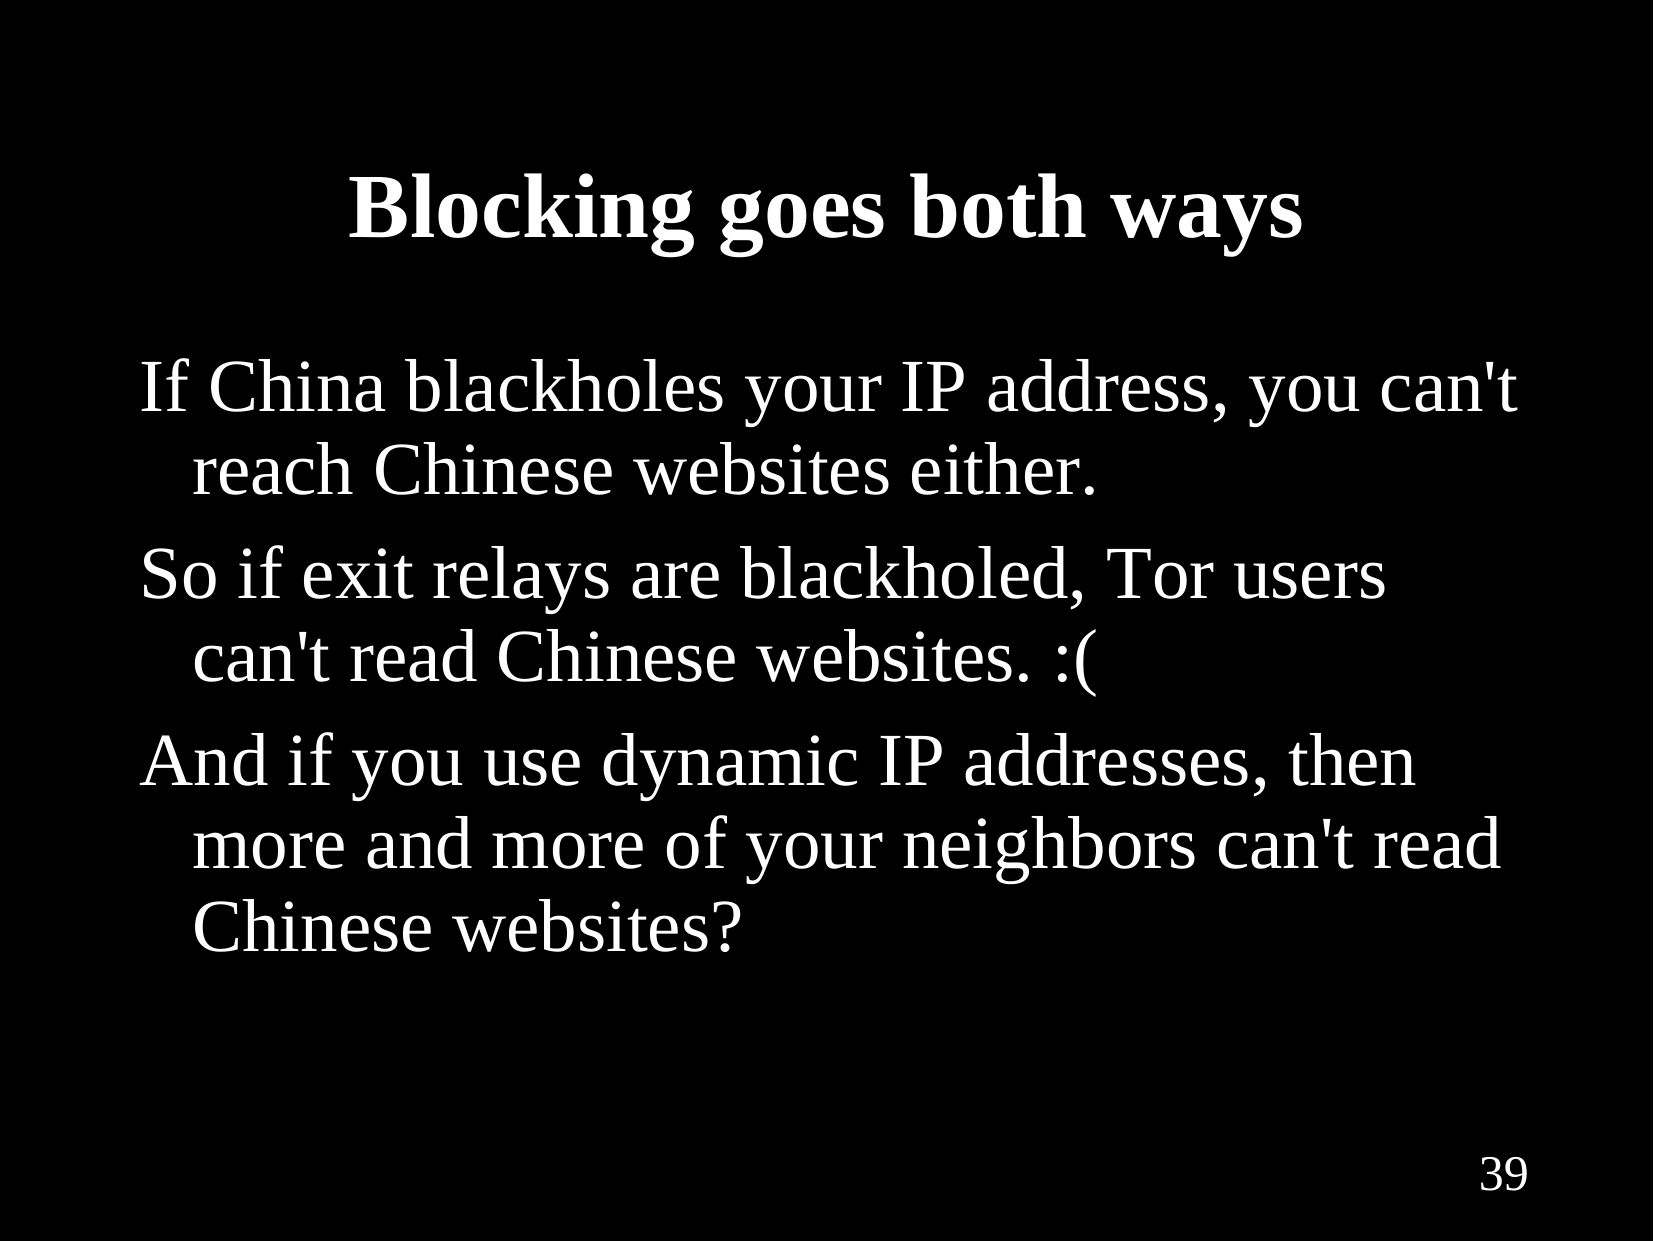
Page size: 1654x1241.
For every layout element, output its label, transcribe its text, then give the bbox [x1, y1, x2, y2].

title Blocking goes both ways [121, 102, 1534, 311]
list If China blackholes your IP address, you can't reach Chinese websites either. So if exit relays are blackholed, Tor users can't read Chinese websites. :( And if you use dynamic IP addresses, then more and more of your neighbors can't read Chinese websites? [121, 344, 1534, 1127]
